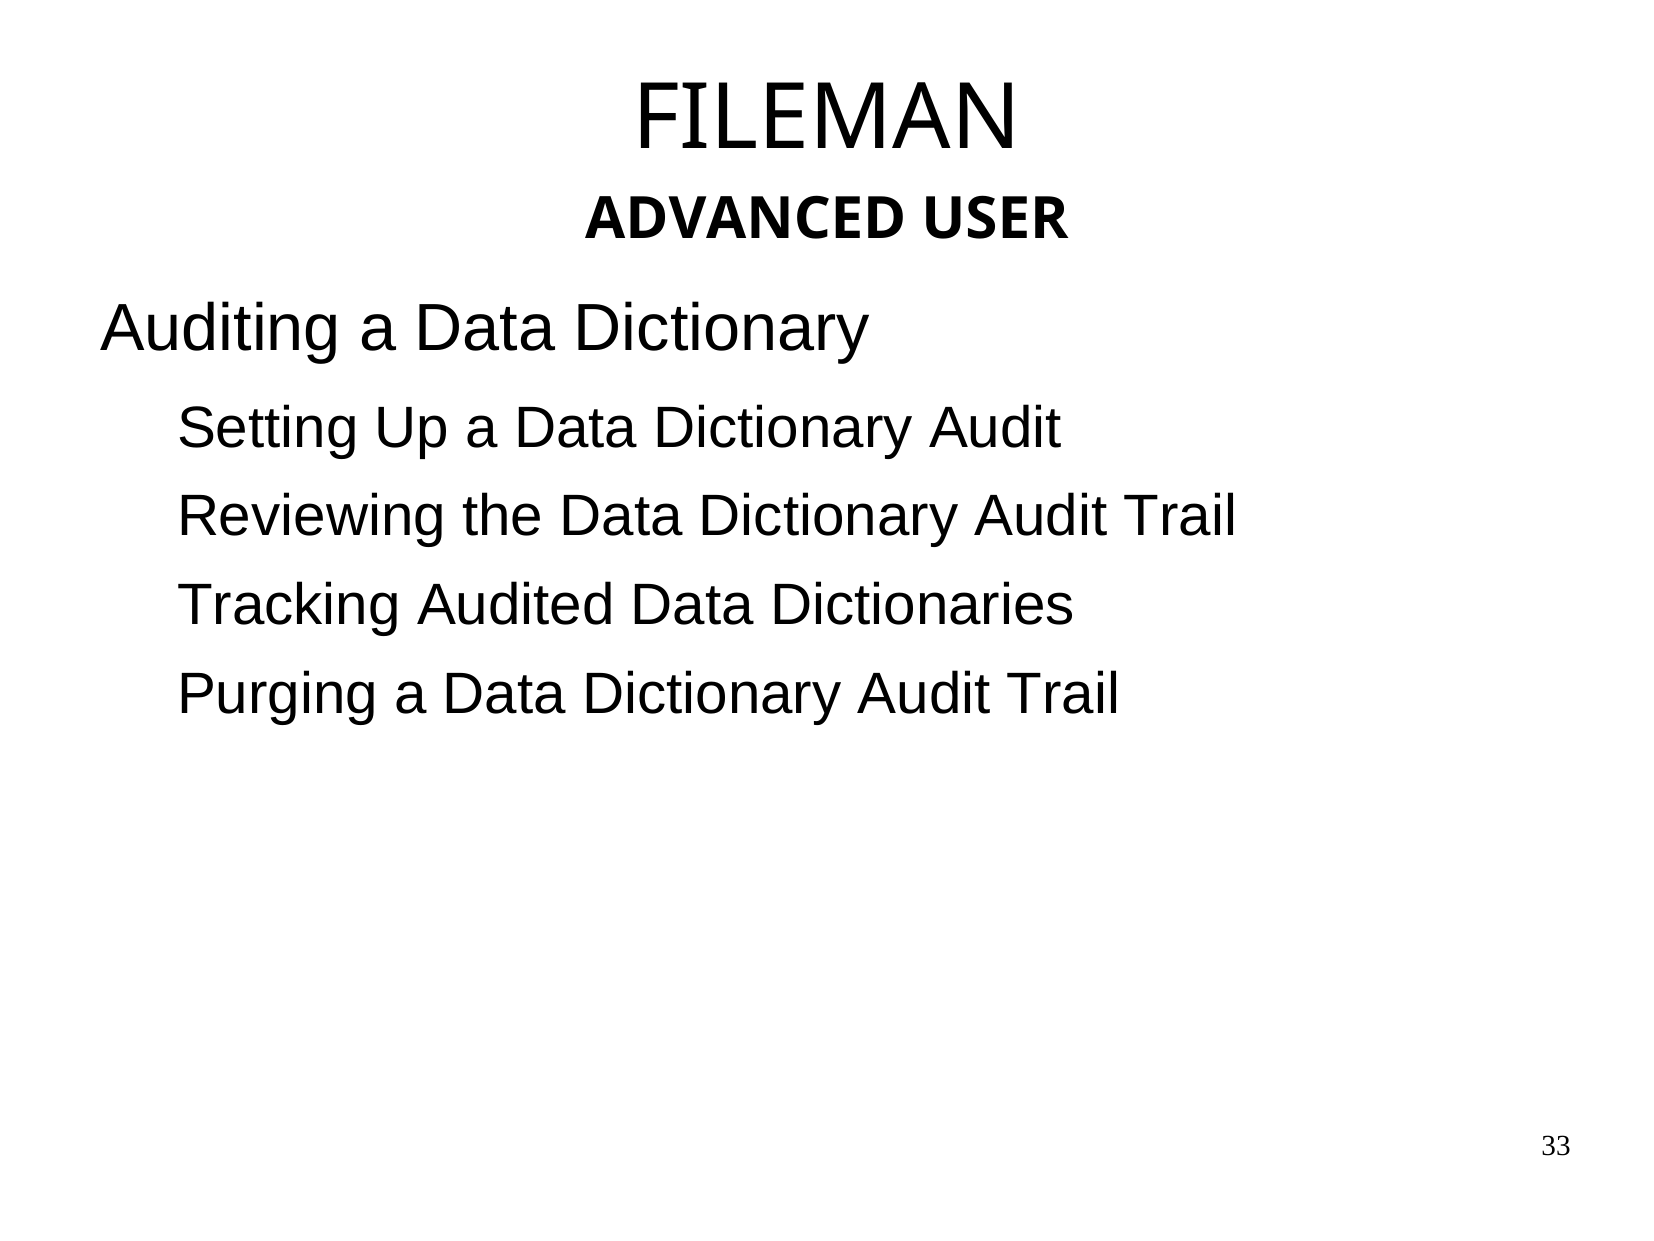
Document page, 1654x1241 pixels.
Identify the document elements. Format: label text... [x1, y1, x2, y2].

list Auditing a Data Dictionary Setting Up a Data Dictionary Audit Reviewing the Data Dictionary Audit Trail Tracking Audited Data Dictionaries Purging a Data Dictionary Audit Trail [82, 290, 1571, 1094]
title FILEMAN ADVANCED USER [82, 47, 1571, 259]
